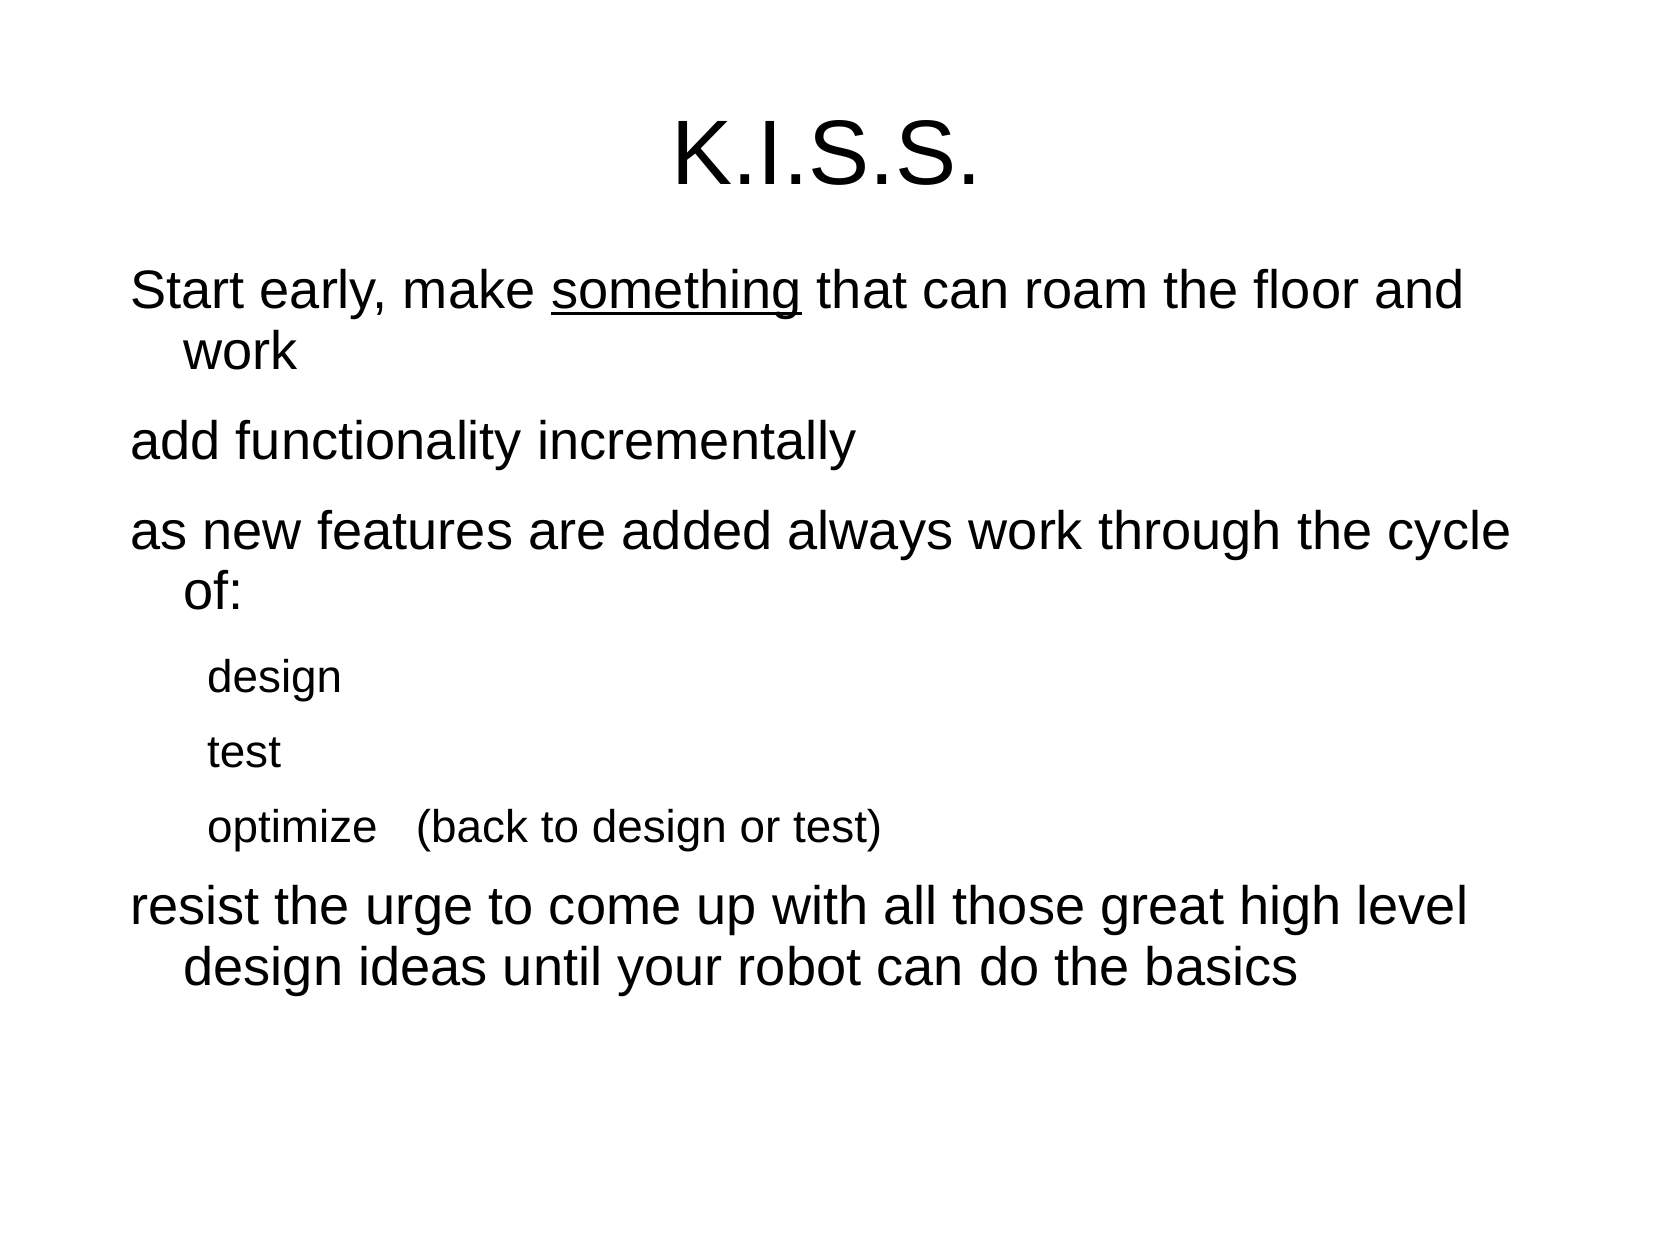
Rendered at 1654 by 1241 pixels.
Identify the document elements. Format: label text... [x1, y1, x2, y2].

list Start early, make something that can roam the floor and work add functionality incrementally as new features are added always work through the cycle of: design test optimize (back to design or test) resist the urge to come up with all those great high level design ideas until your robot can do the basics [112, 259, 1525, 1187]
title K.I.S.S. [82, 49, 1571, 257]
